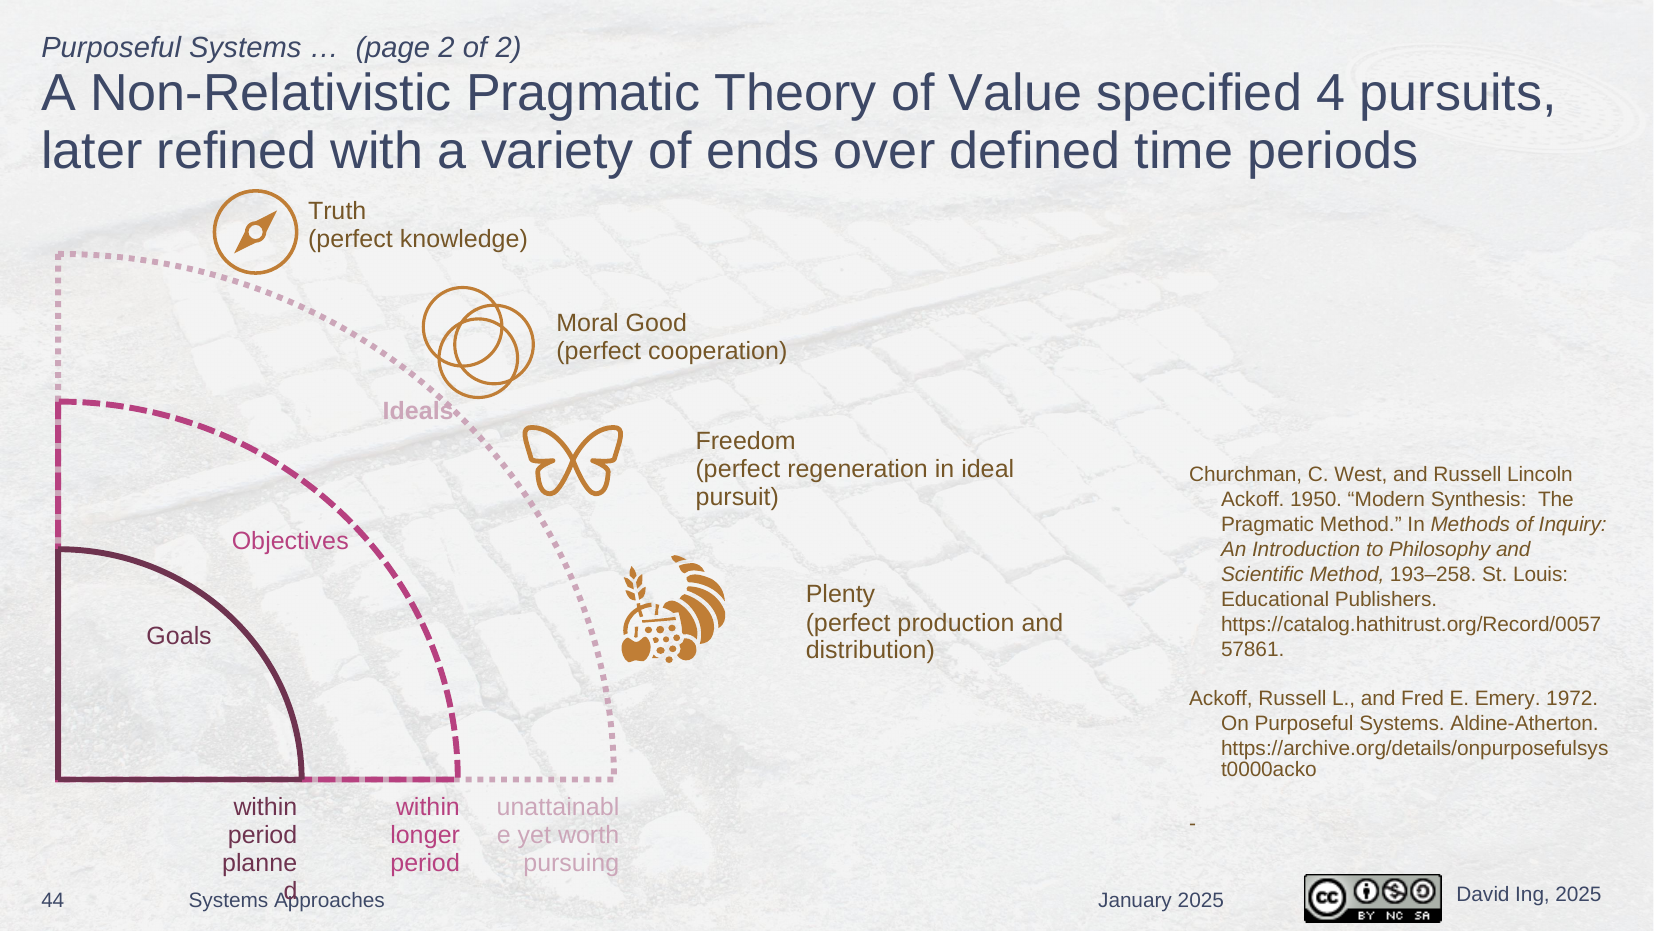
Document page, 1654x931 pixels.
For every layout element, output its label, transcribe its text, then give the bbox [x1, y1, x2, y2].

text_box Ackoff, Russell L., and Fred E. Emery. 1972. On Purposeful Systems. Aldine-Atherton. https://archive.org/details/onpurposefulsyst0000acko - [1174, 677, 1625, 798]
text_box [662, 600, 698, 640]
text_box [625, 590, 636, 601]
text_box [652, 654, 660, 659]
text_box [669, 645, 677, 653]
text_box within period planned [200, 785, 319, 875]
text_box [686, 586, 724, 629]
text_box Goals [122, 614, 237, 697]
text_box [621, 636, 651, 663]
text_box [634, 626, 639, 638]
text_box Moral Good (perfect cooperation) [541, 301, 804, 384]
picture [0, 0, 1654, 931]
text_box [673, 634, 681, 642]
text_box [686, 574, 724, 601]
text_box [623, 602, 652, 635]
text_box [629, 566, 637, 580]
text_box [671, 555, 687, 563]
text_box [637, 586, 646, 600]
text_box Ideals [352, 389, 485, 472]
text_box [234, 210, 278, 254]
text_box [677, 638, 697, 661]
text_box unattainable yet worth pursuing [478, 785, 638, 875]
text_box [668, 624, 676, 632]
title Purposeful Systems … (page 2 of 2) A Non-Relativistic Pragmatic Theory of Value specified 4 pursuits, later refined with a variety of ends over defined time periods [41, 30, 1613, 180]
text_box [641, 616, 677, 623]
text_box [665, 656, 673, 663]
text_box [656, 646, 665, 654]
text_box [662, 636, 670, 643]
text_box [636, 574, 643, 589]
text_box Truth (perfect knowledge) [293, 188, 544, 271]
text_box [656, 625, 665, 634]
text_box [678, 563, 705, 574]
text_box [654, 604, 660, 616]
text_box Objectives [208, 519, 373, 602]
text_box [644, 626, 653, 634]
text_box Plenty (perfect production and distribution) [724, 572, 1146, 655]
text_box Freedom (perfect regeneration in ideal pursuit) [635, 419, 1075, 502]
text_box within longer period [366, 785, 478, 875]
text_box Ideals [459, 389, 485, 395]
text_box [652, 637, 659, 643]
text_box [679, 594, 715, 644]
text_box [623, 577, 634, 590]
text_box [212, 189, 293, 275]
text_box Churchman, C. West, and Russell Lincoln Ackoff. 1950. “Modern Synthesis: The Pragmatic Method.” In Methods of Inquiry: An Introduction to Philosophy and Scientific Method, 193–258. St. Louis: Educational Publishers. https://catalog.hathitrust.org/Record/005757861. - [1174, 452, 1625, 670]
